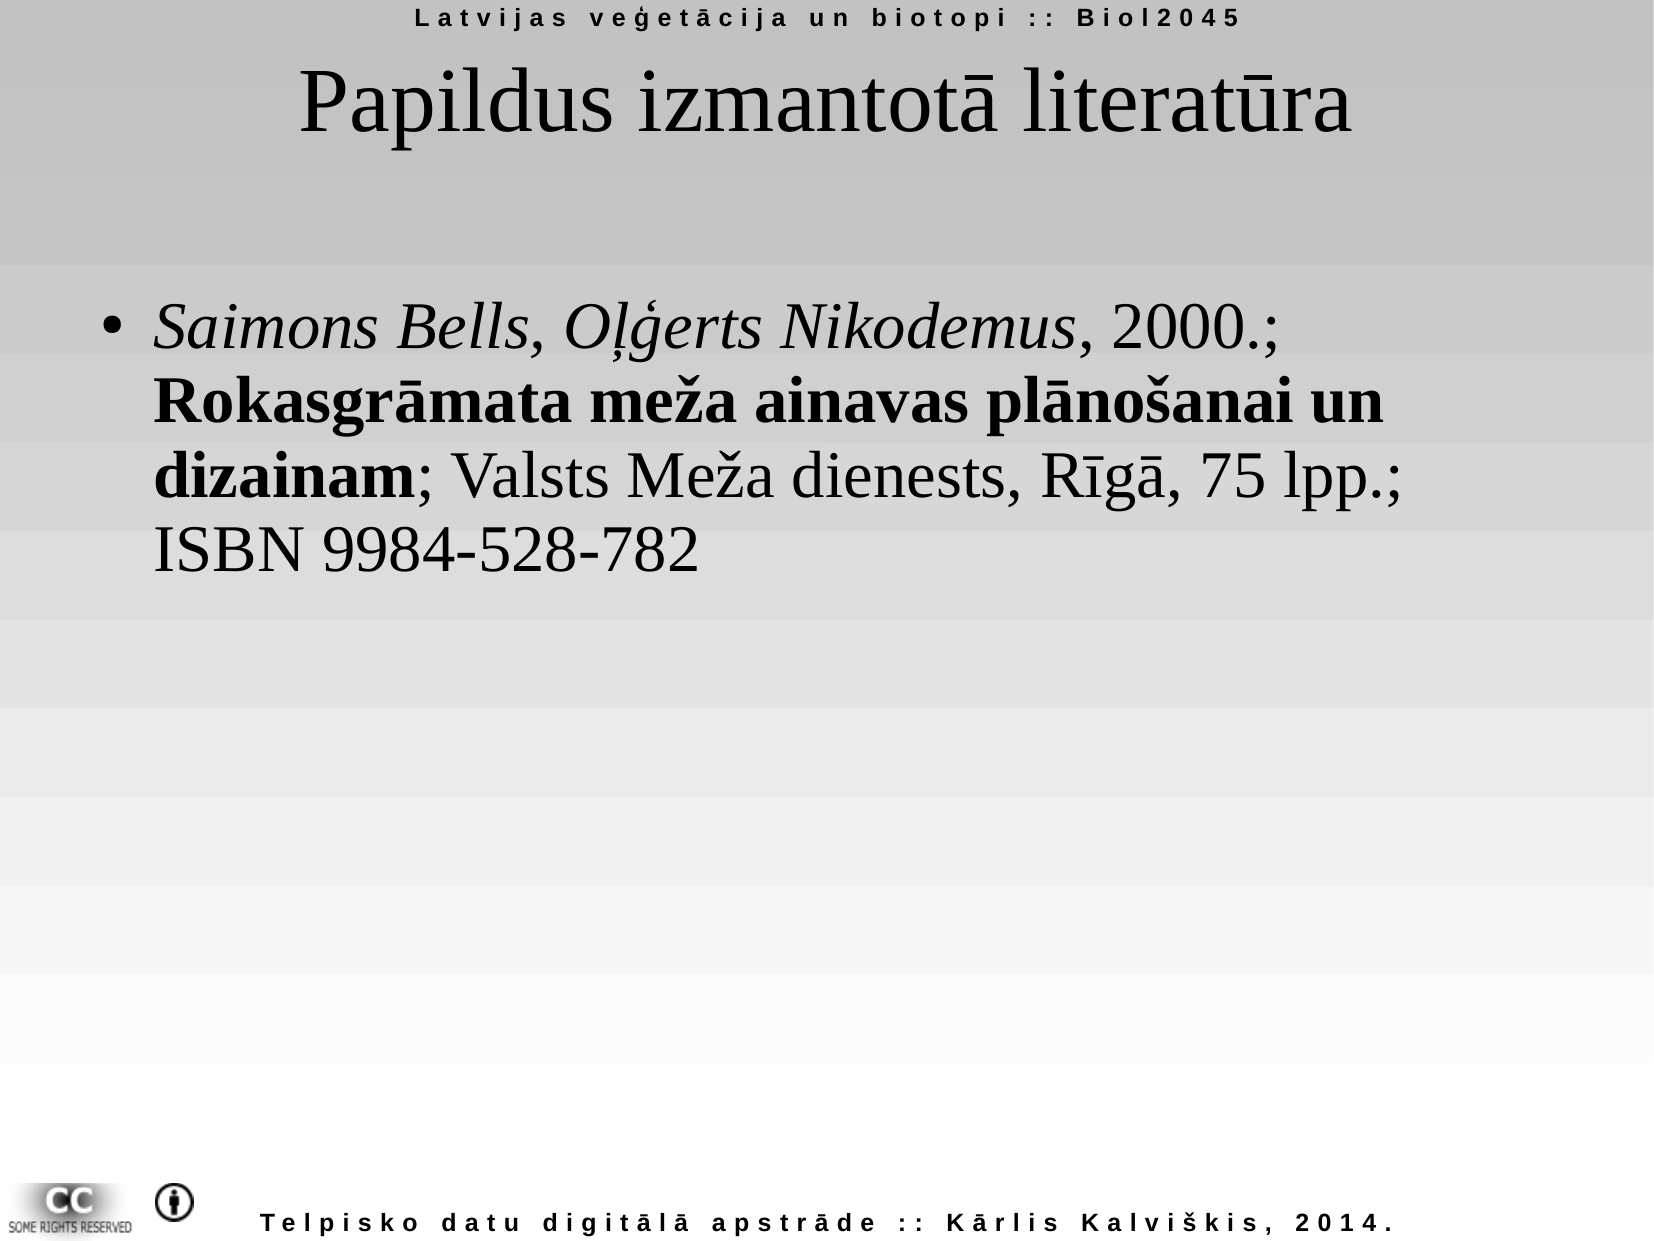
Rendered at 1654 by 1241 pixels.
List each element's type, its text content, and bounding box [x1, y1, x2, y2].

picture [0, 0, 1654, 1241]
title Papildus izmantotā literatūra [29, 49, 1625, 296]
list Saimons Bells, Oļģerts Nikodemus, 2000.; Rokasgrāmata meža ainavas plānošanai un dizainam; Valsts Meža dienests, Rīgā, 75 lpp.; ISBN 9984-528-782 [82, 289, 1571, 1113]
